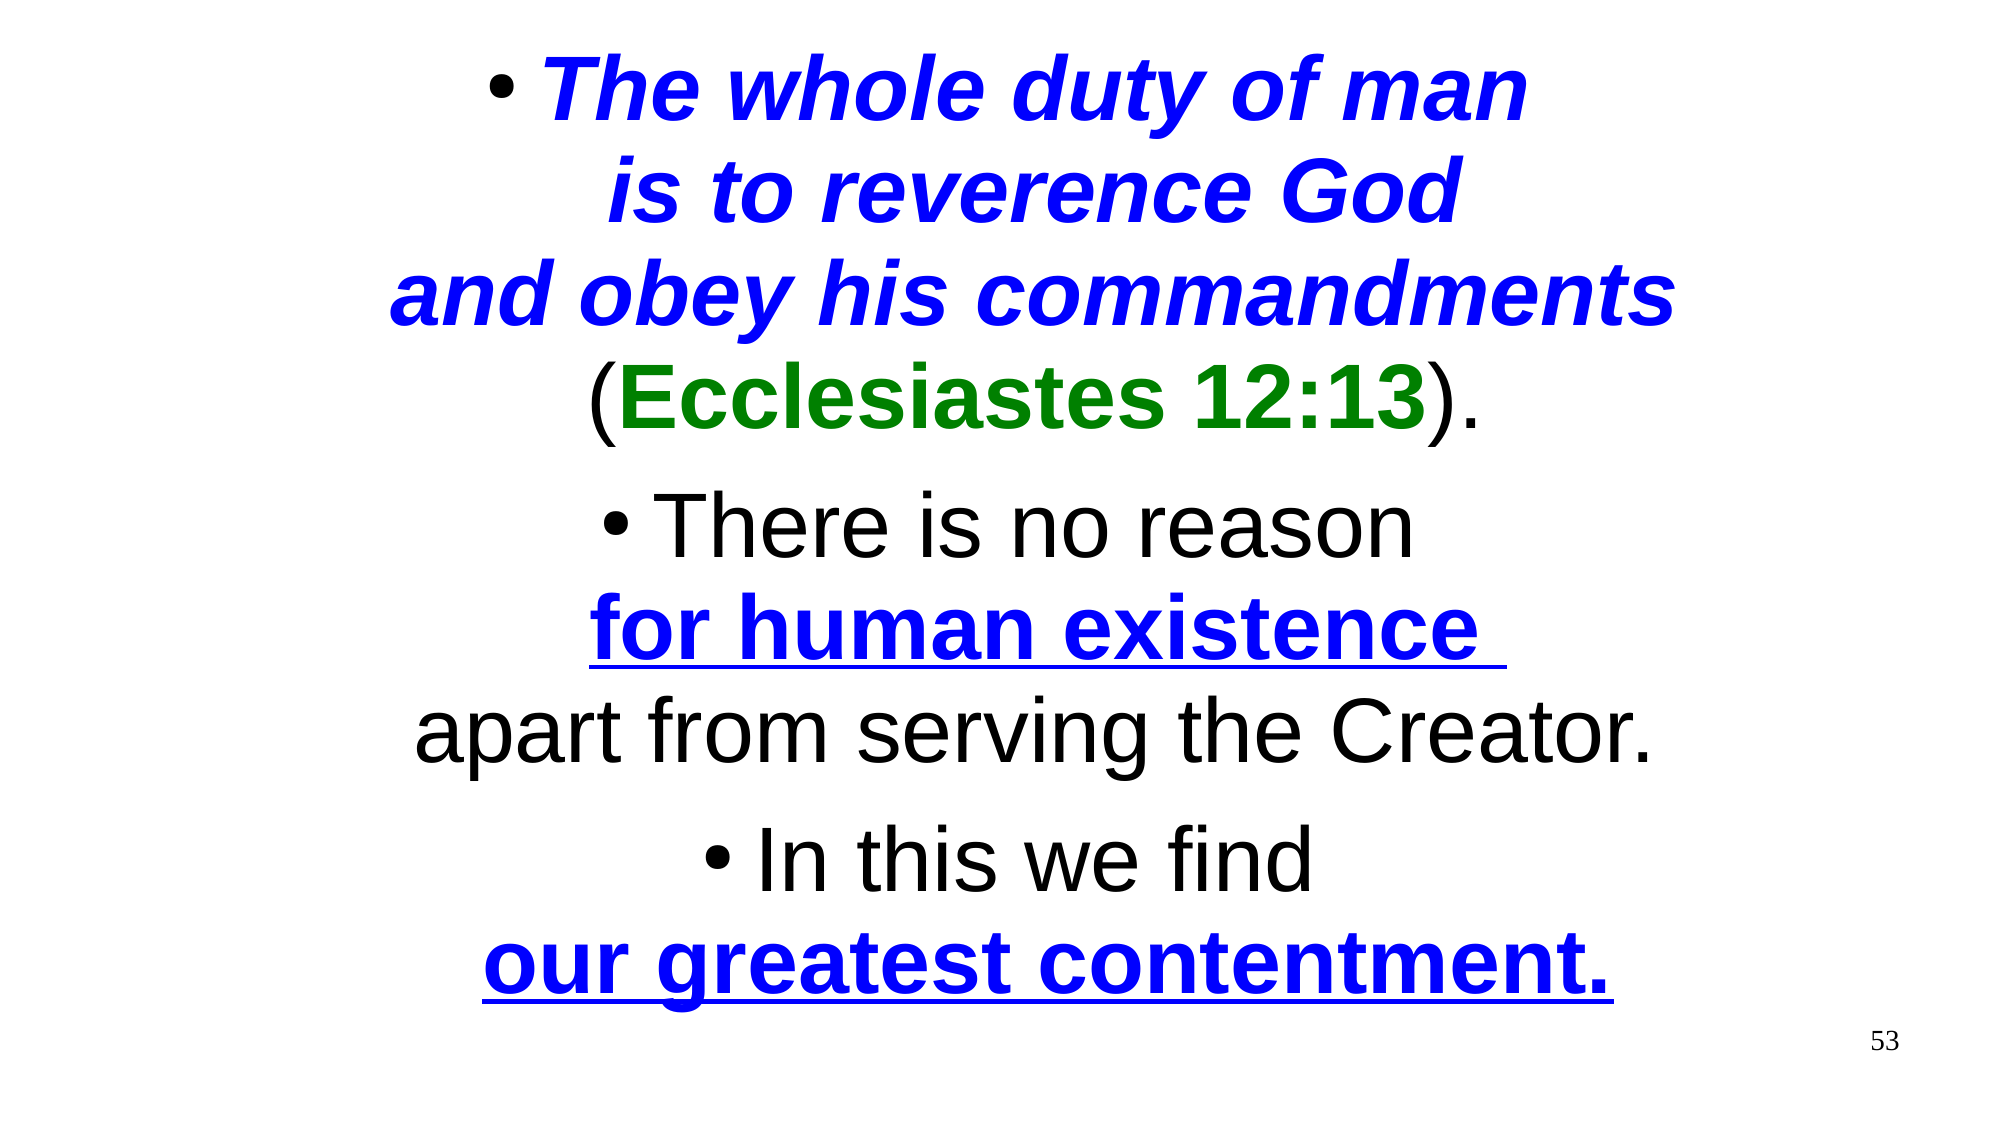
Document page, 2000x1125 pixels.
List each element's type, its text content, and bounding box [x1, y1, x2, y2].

list The whole duty of man is to reverence God and obey his commandments (Ecclesiastes 12:13). There is no reason for human existence apart from serving the Creator. In this we find our greatest contentment. [37, 37, 1988, 1088]
